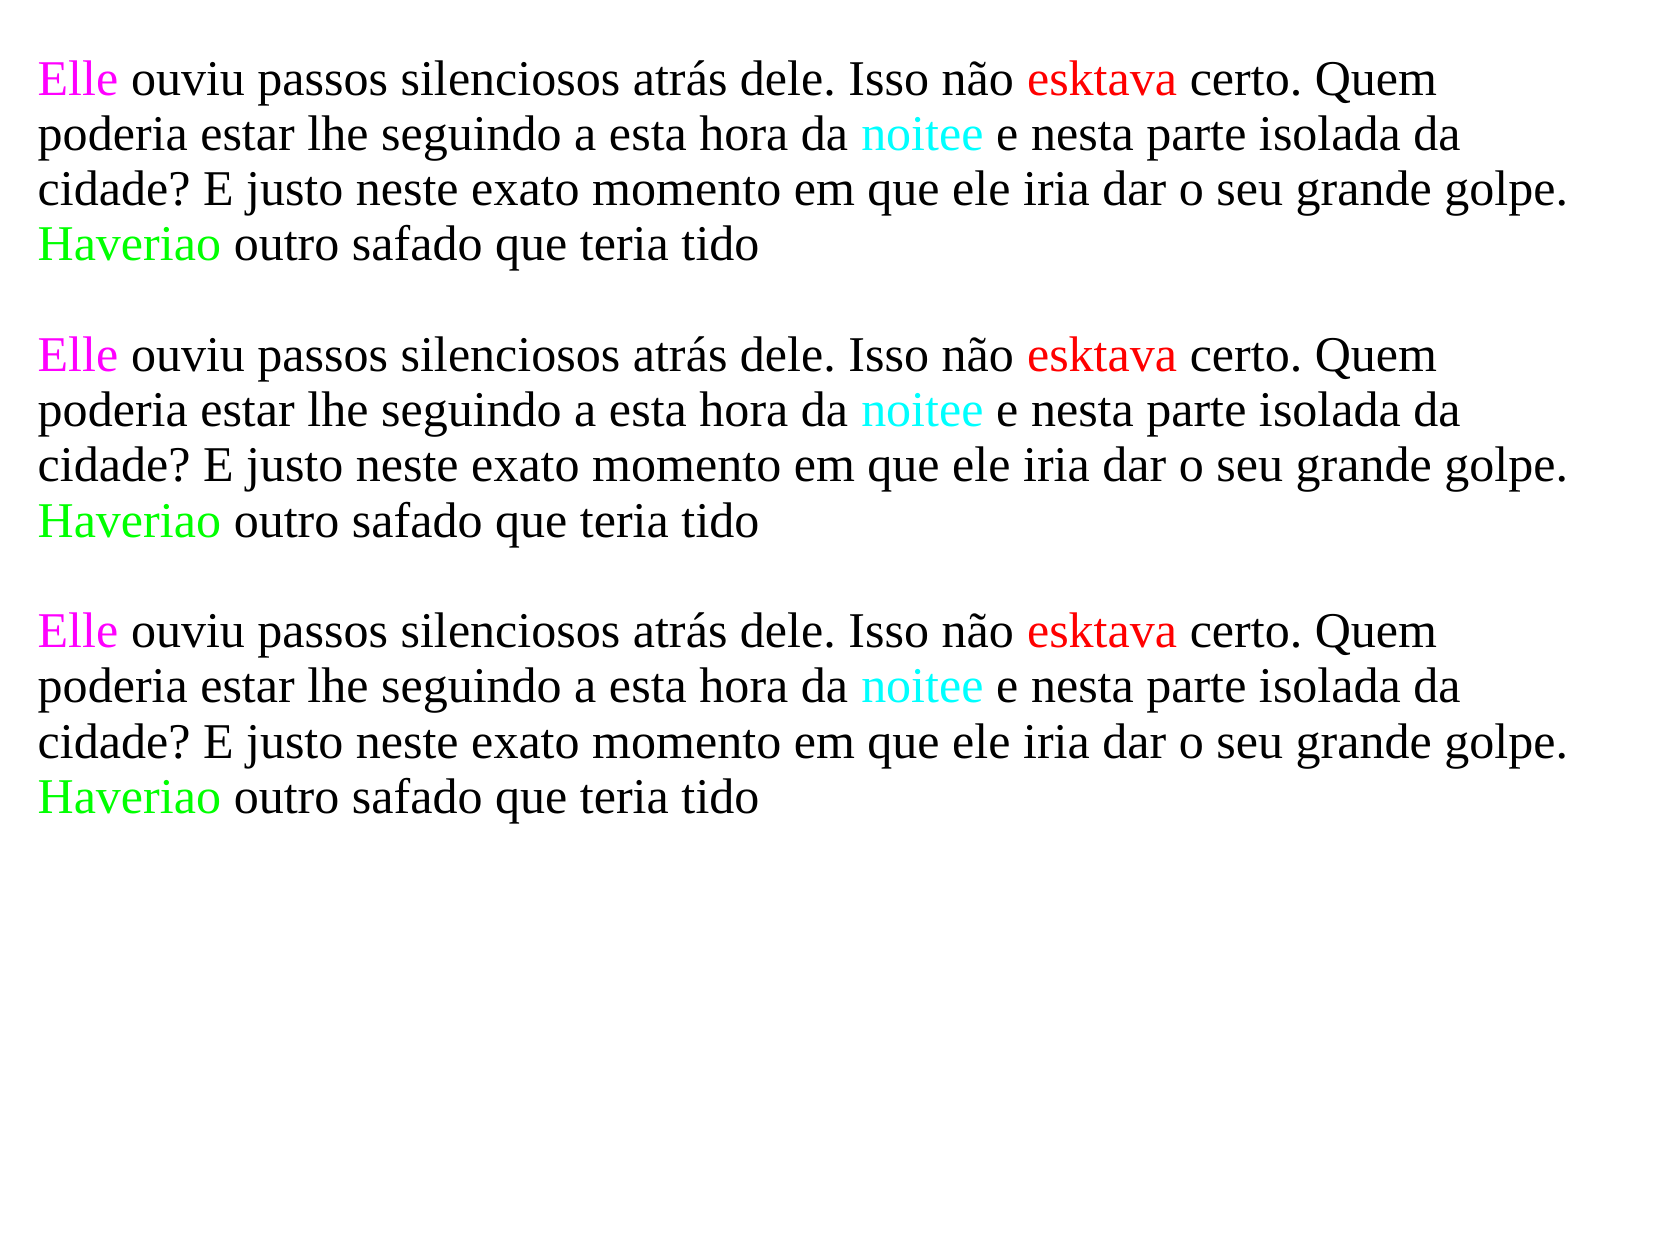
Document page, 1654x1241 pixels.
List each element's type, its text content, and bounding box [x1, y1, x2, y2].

text_box Elle ouviu passos silenciosos atrás dele. Isso não esktava certo. Quem poderia estar lhe seguindo a esta hora da noitee e nesta parte isolada da cidade? E justo neste exato momento em que ele iria dar o seu grande golpe. Haveriao outro safado que teria tido Elle ouviu passos silenciosos atrás dele. Isso não esktava certo. Quem poderia estar lhe seguindo a esta hora da noitee e nesta parte isolada da cidade? E justo neste exato momento em que ele iria dar o seu grande golpe. Haveriao outro safado que teria tido Elle ouviu passos silenciosos atrás dele. Isso não esktava certo. Quem poderia estar lhe seguindo a esta hora da noitee e nesta parte isolada da cidade? E justo neste exato momento em que ele iria dar o seu grande golpe. Haveriao outro safado que teria tido [37, 50, 1571, 895]
